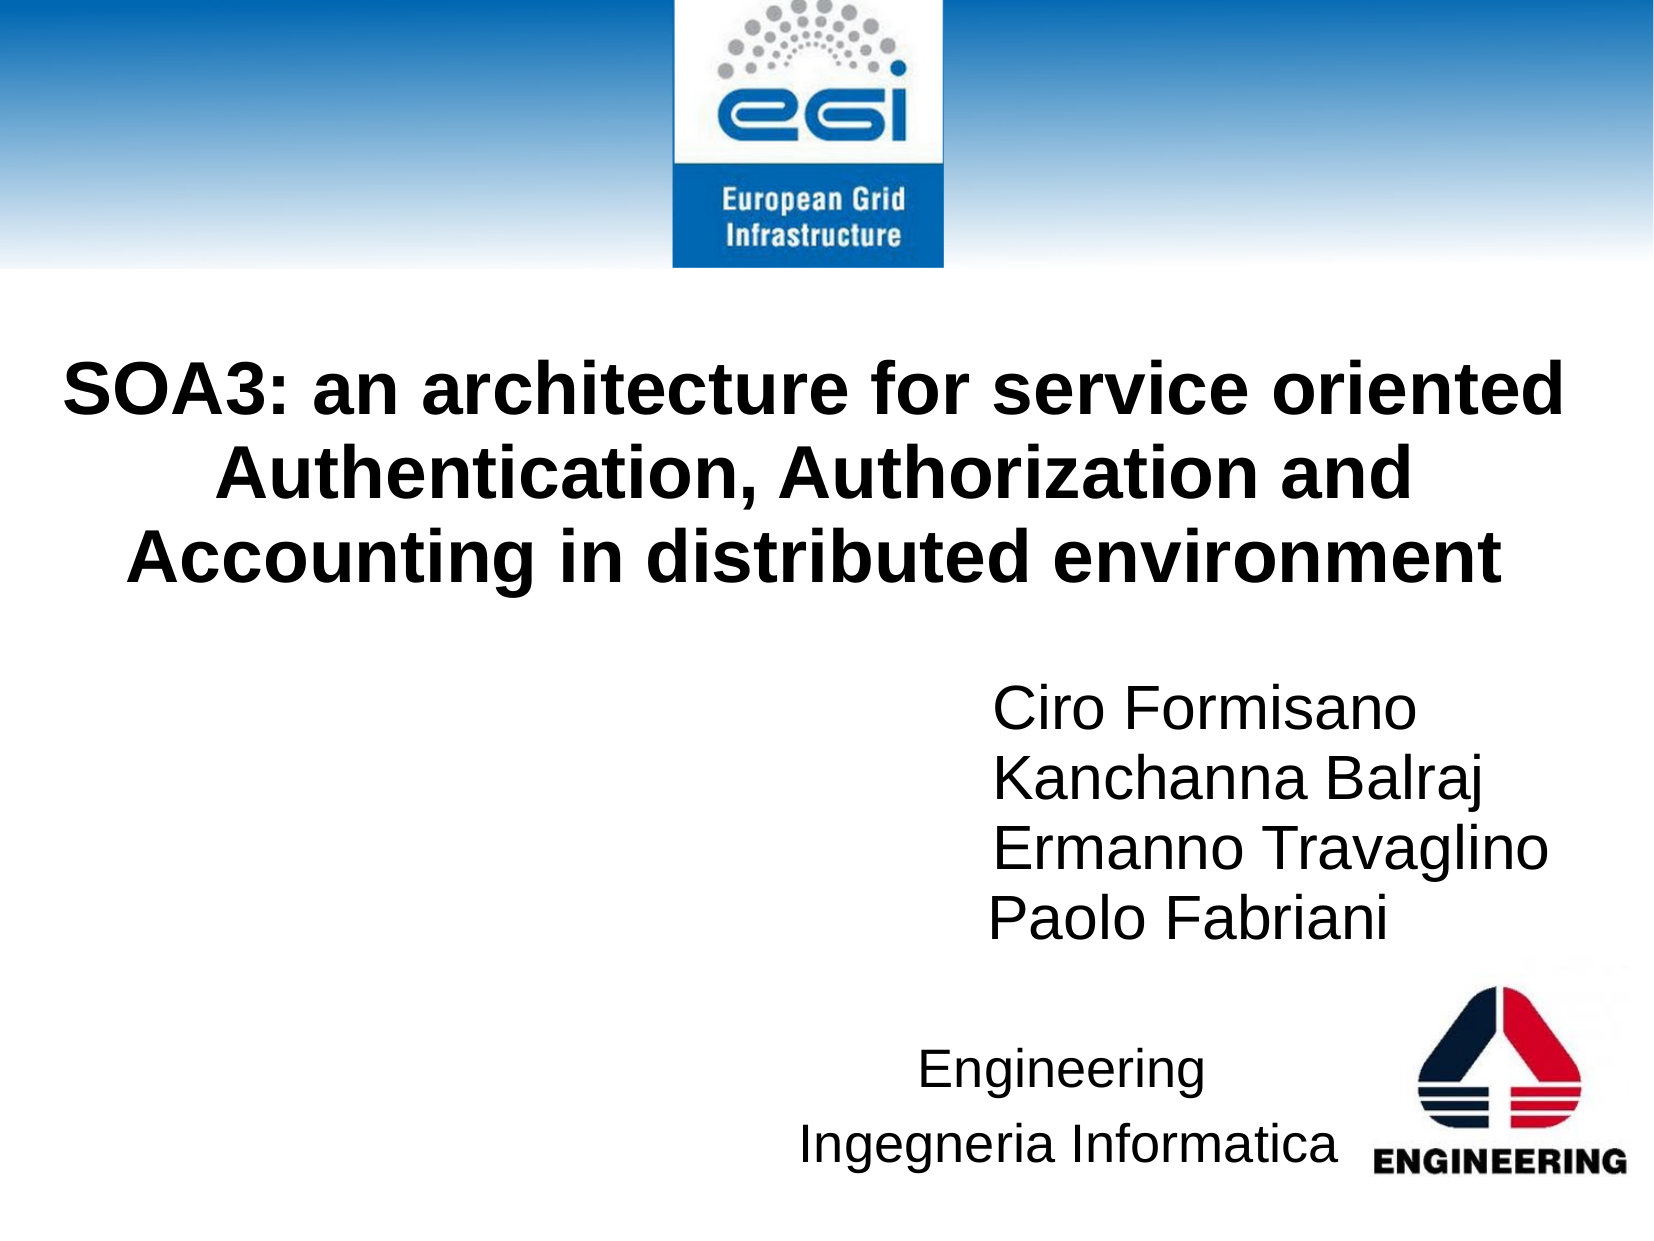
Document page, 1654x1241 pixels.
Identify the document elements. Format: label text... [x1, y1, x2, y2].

subtitle SOA3: an architecture for service oriented Authentication, Authorization and Accounting in distributed environment Ciro Formisano Kanchanna Balraj Ermanno Travaglino Paolo Fabriani Engineering Ingegneria Informatica [47, 318, 1583, 1205]
picture [1370, 956, 1630, 1185]
picture [0, 0, 1654, 269]
